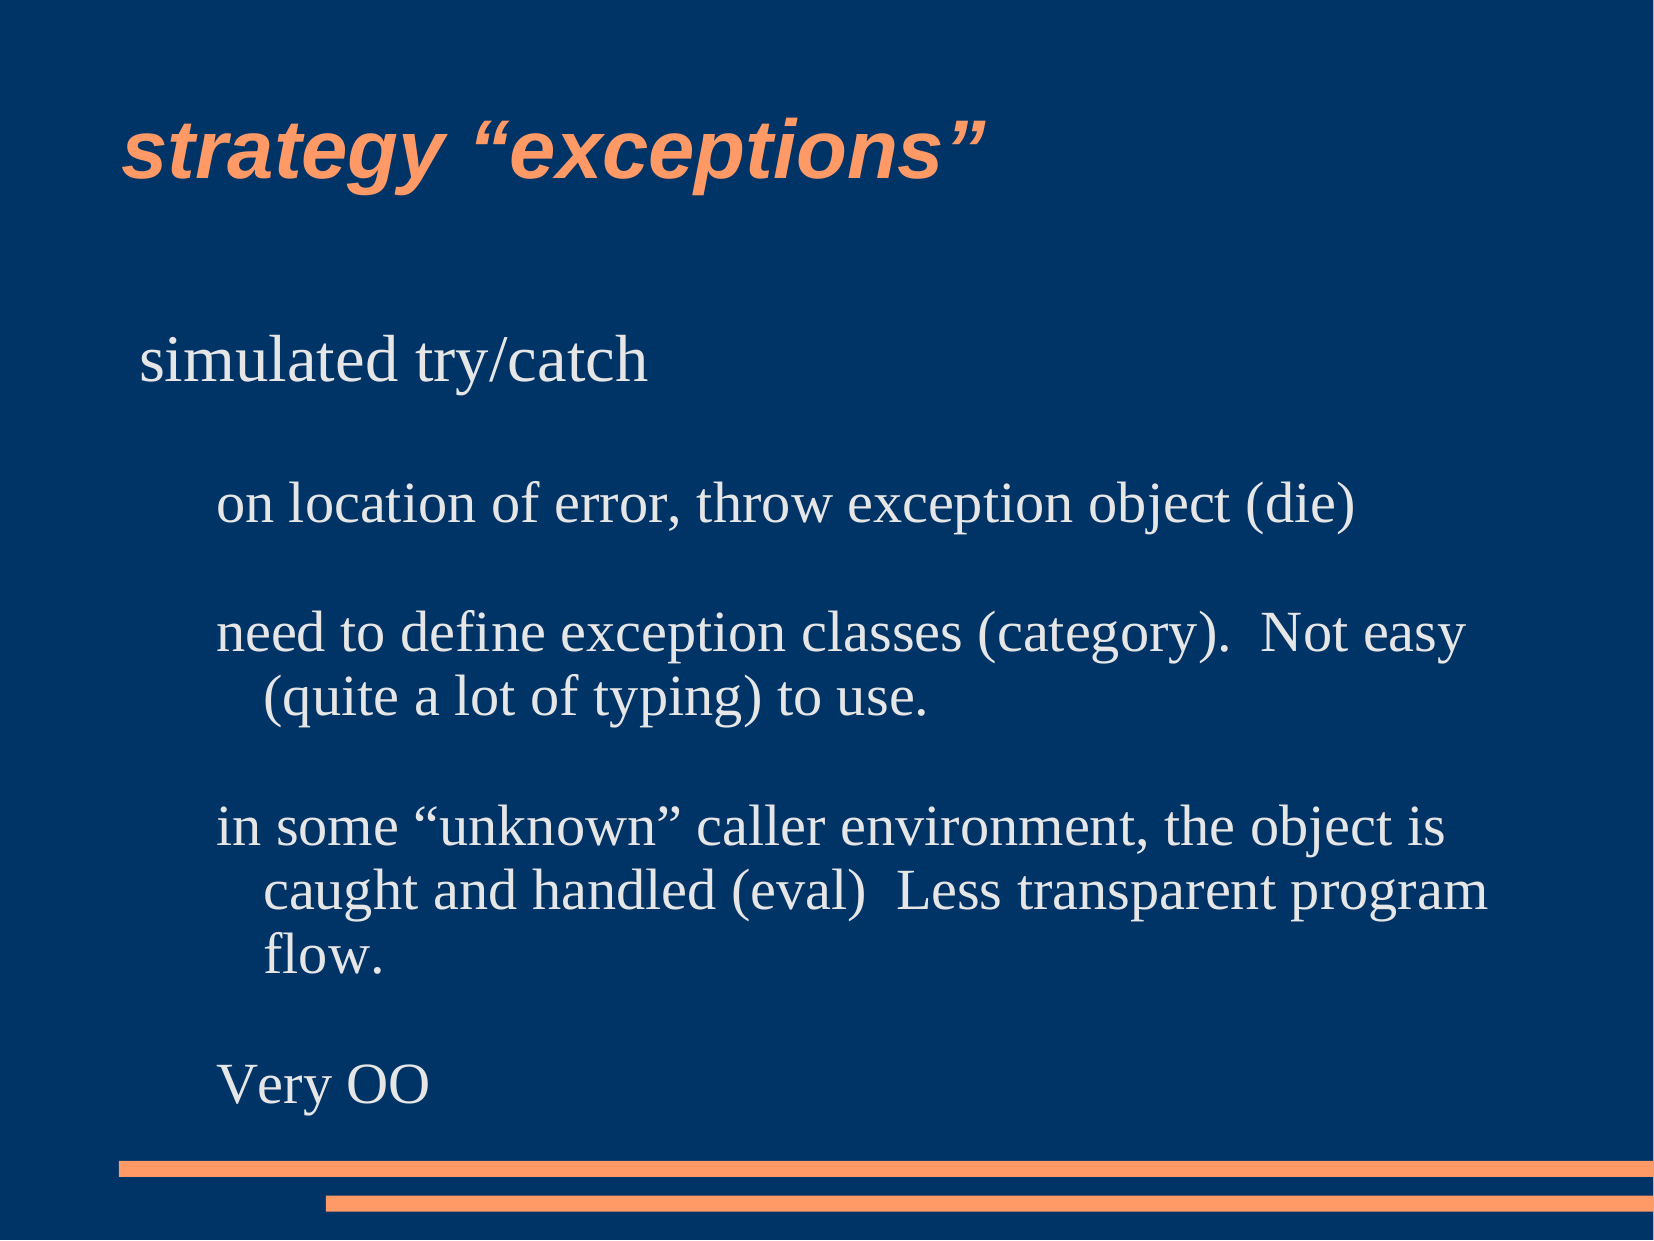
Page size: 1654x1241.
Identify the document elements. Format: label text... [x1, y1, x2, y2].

list simulated try/catch on location of error, throw exception object (die) need to define exception classes (category). Not easy (quite a lot of typing) to use. in some “unknown” caller environment, the object is caught and handled (eval) Less transparent program flow. Very OO [121, 322, 1561, 1133]
title strategy “exceptions” [121, 46, 1534, 254]
